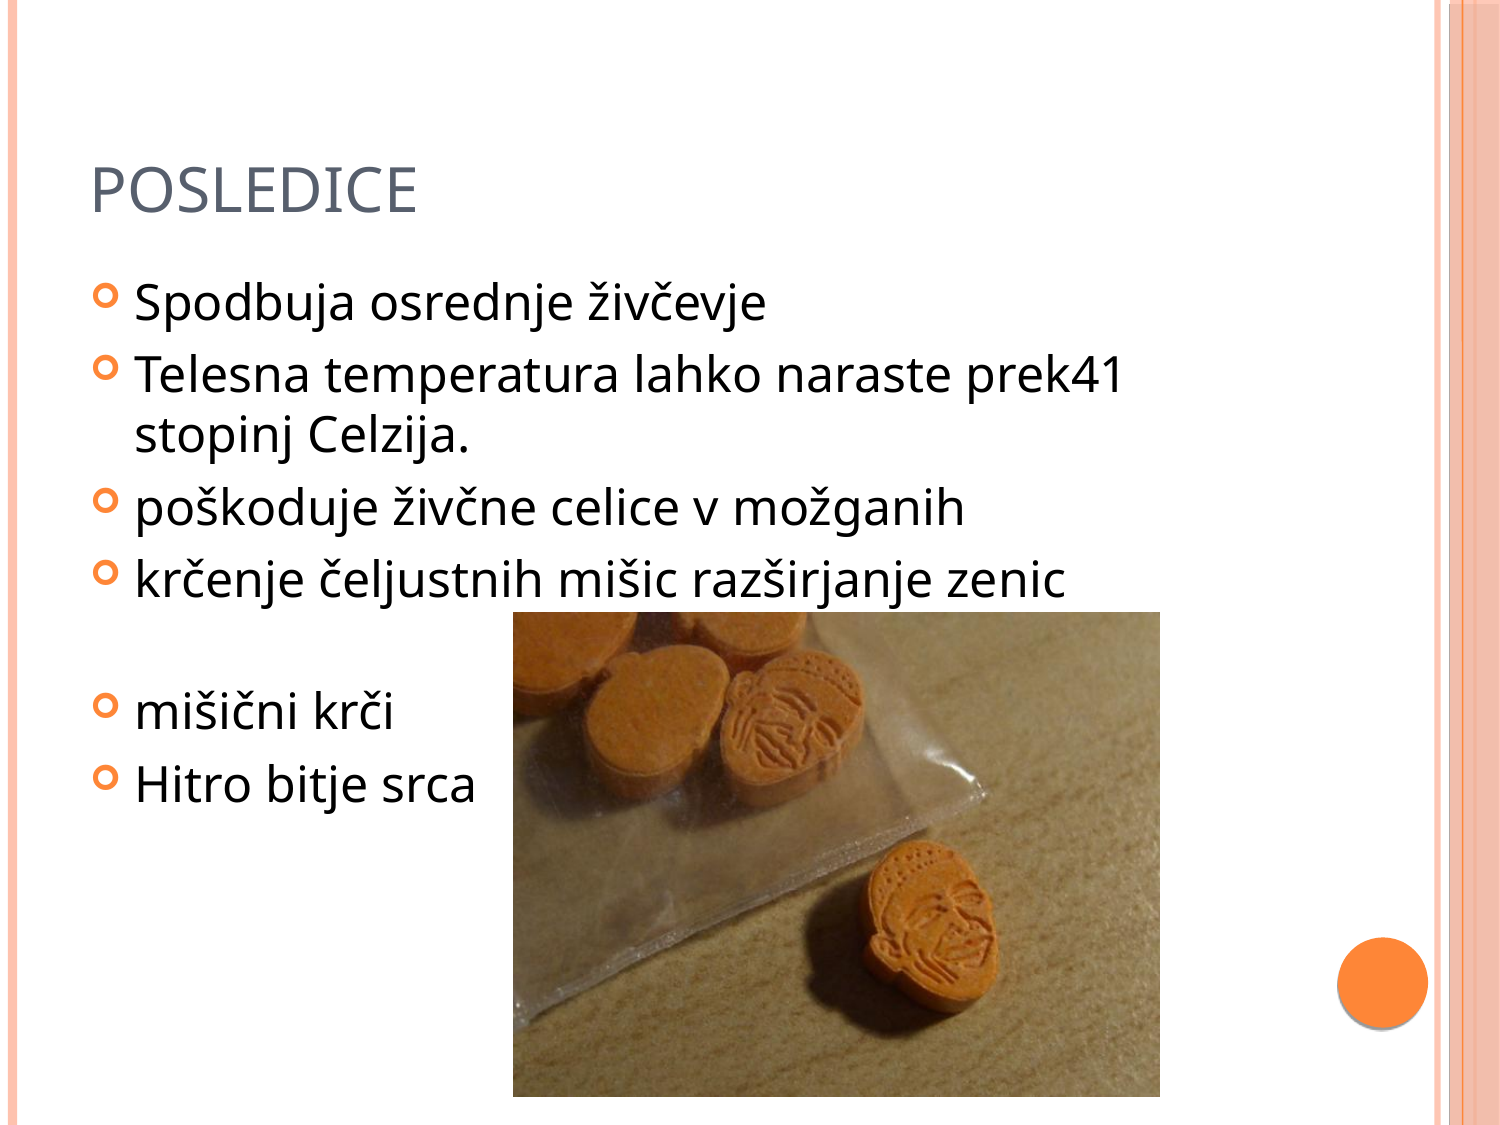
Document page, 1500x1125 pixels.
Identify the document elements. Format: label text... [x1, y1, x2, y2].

title POSLEDICE [75, 45, 1300, 233]
picture [513, 612, 1160, 1097]
list Spodbuja osrednje živčevje Telesna temperatura lahko naraste prek41 stopinj Celzija. poškoduje živčne celice v možganih krčenje čeljustnih mišic razširjanje zenic mišični krči Hitro bitje srca [75, 262, 1300, 1062]
